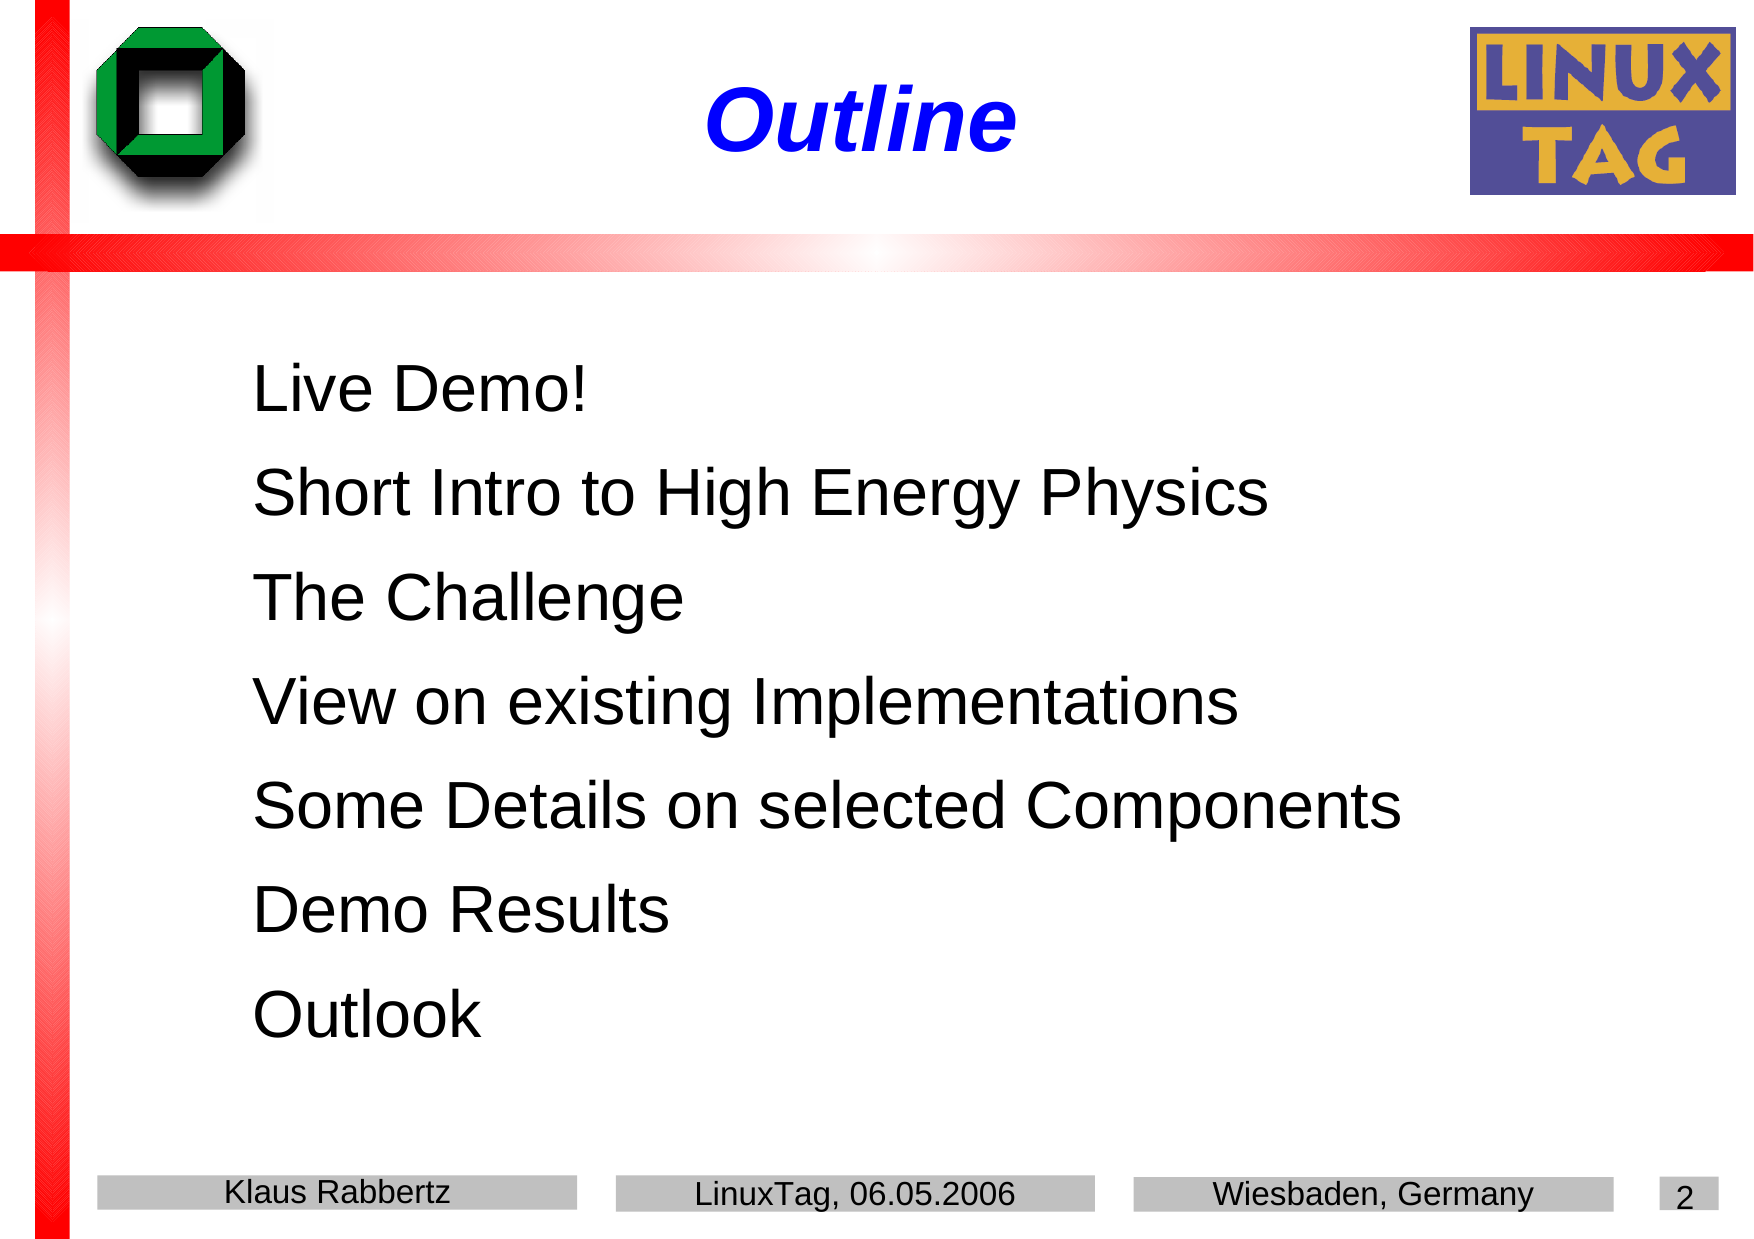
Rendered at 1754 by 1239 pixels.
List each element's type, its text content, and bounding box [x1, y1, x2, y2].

picture [1470, 27, 1736, 195]
picture [71, 19, 267, 223]
title Outline [267, 15, 1455, 223]
list Live Demo! Short Intro to High Energy Physics The Challenge View on existing Implementations Some Details on selected Components Demo Results Outlook [157, 350, 1655, 1107]
